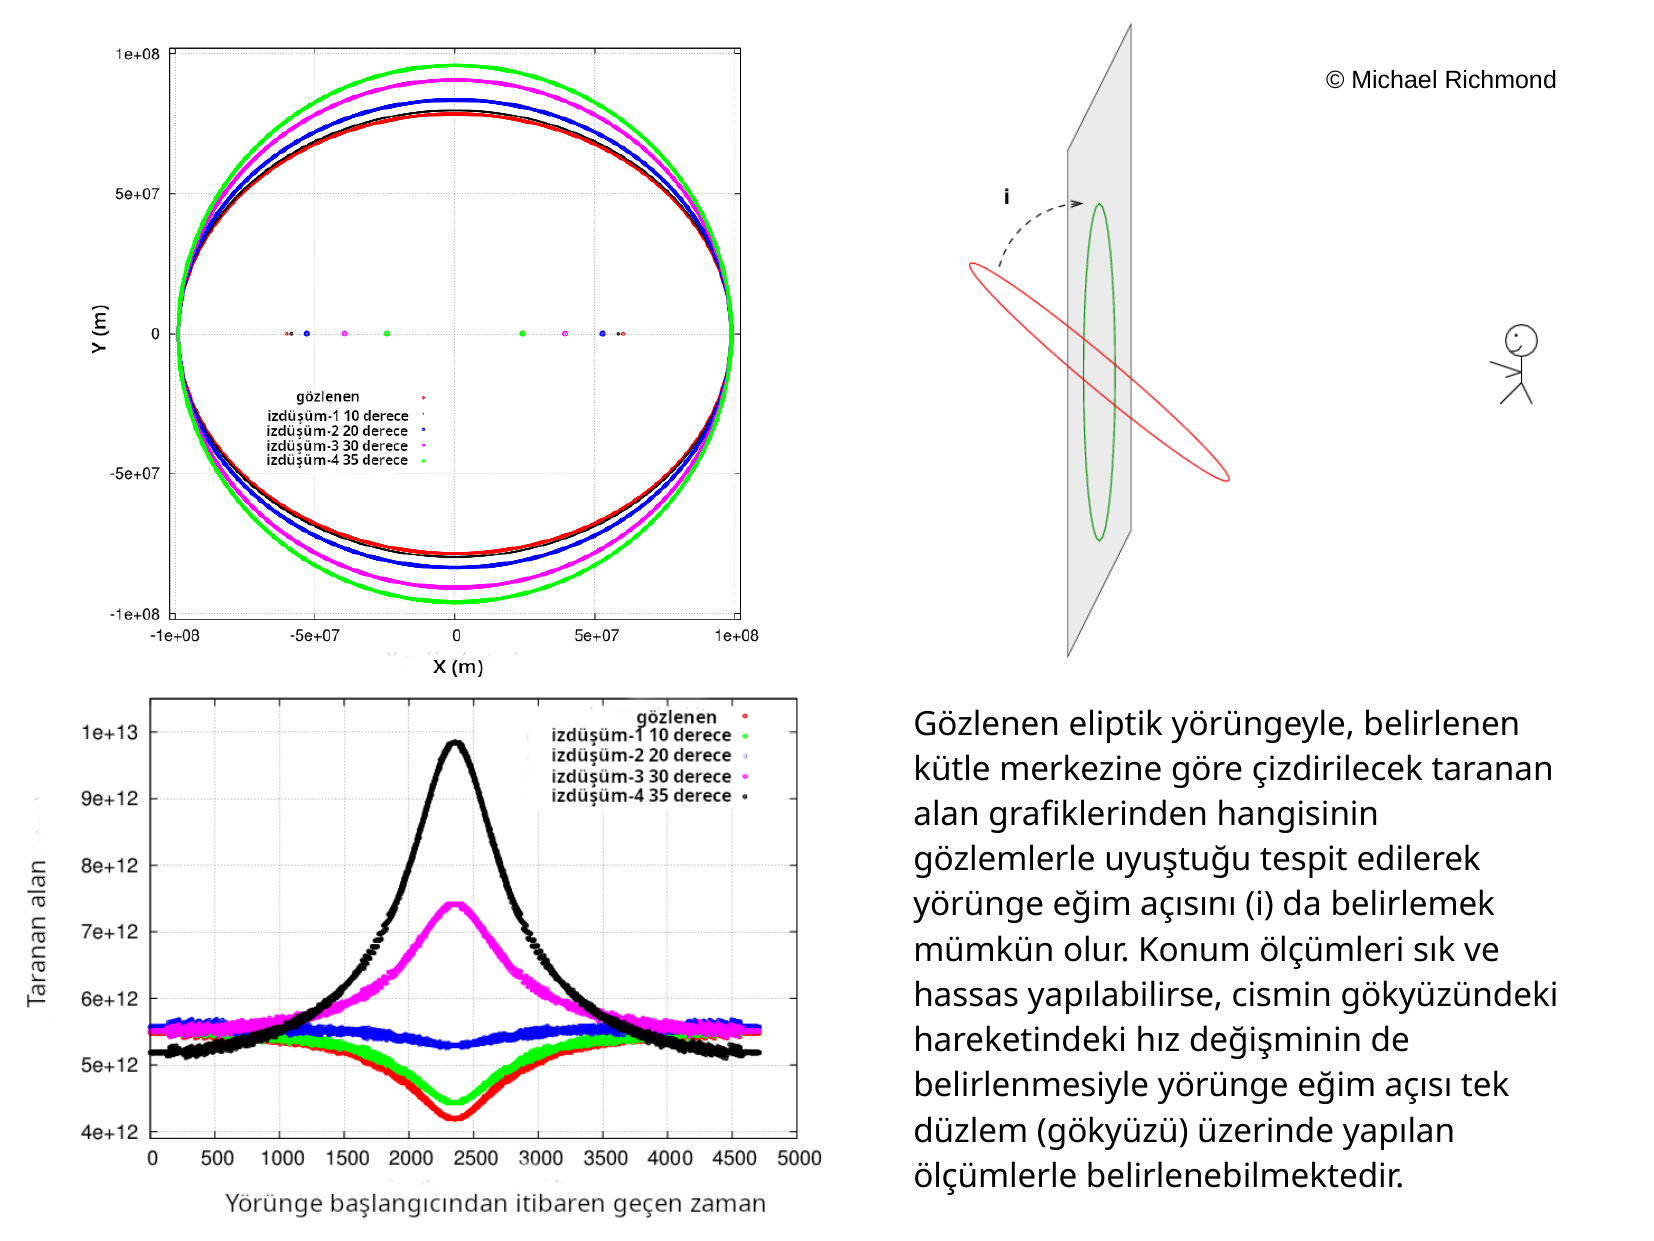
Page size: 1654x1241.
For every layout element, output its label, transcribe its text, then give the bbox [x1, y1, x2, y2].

picture [5, 22, 849, 1232]
picture [929, 12, 1597, 669]
text_box Gözlenen eliptik yörüngeyle, belirlenen kütle merkezine göre çizdirilecek taranan alan grafiklerinden hangisinin gözlemlerle uyuştuğu tespit edilerek yörünge eğim açısını (i) da belirlemek mümkün olur. Konum ölçümleri sık ve hassas yapılabilirse, cismin gökyüzündeki hareketindeki hız değişminin de belirlenmesiyle yörünge eğim açısı tek düzlem (gökyüzü) üzerinde yapılan ölçümlerle belirlenebilmektedir. [898, 692, 1582, 1194]
text_box © Michael Richmond [1291, 58, 1573, 102]
